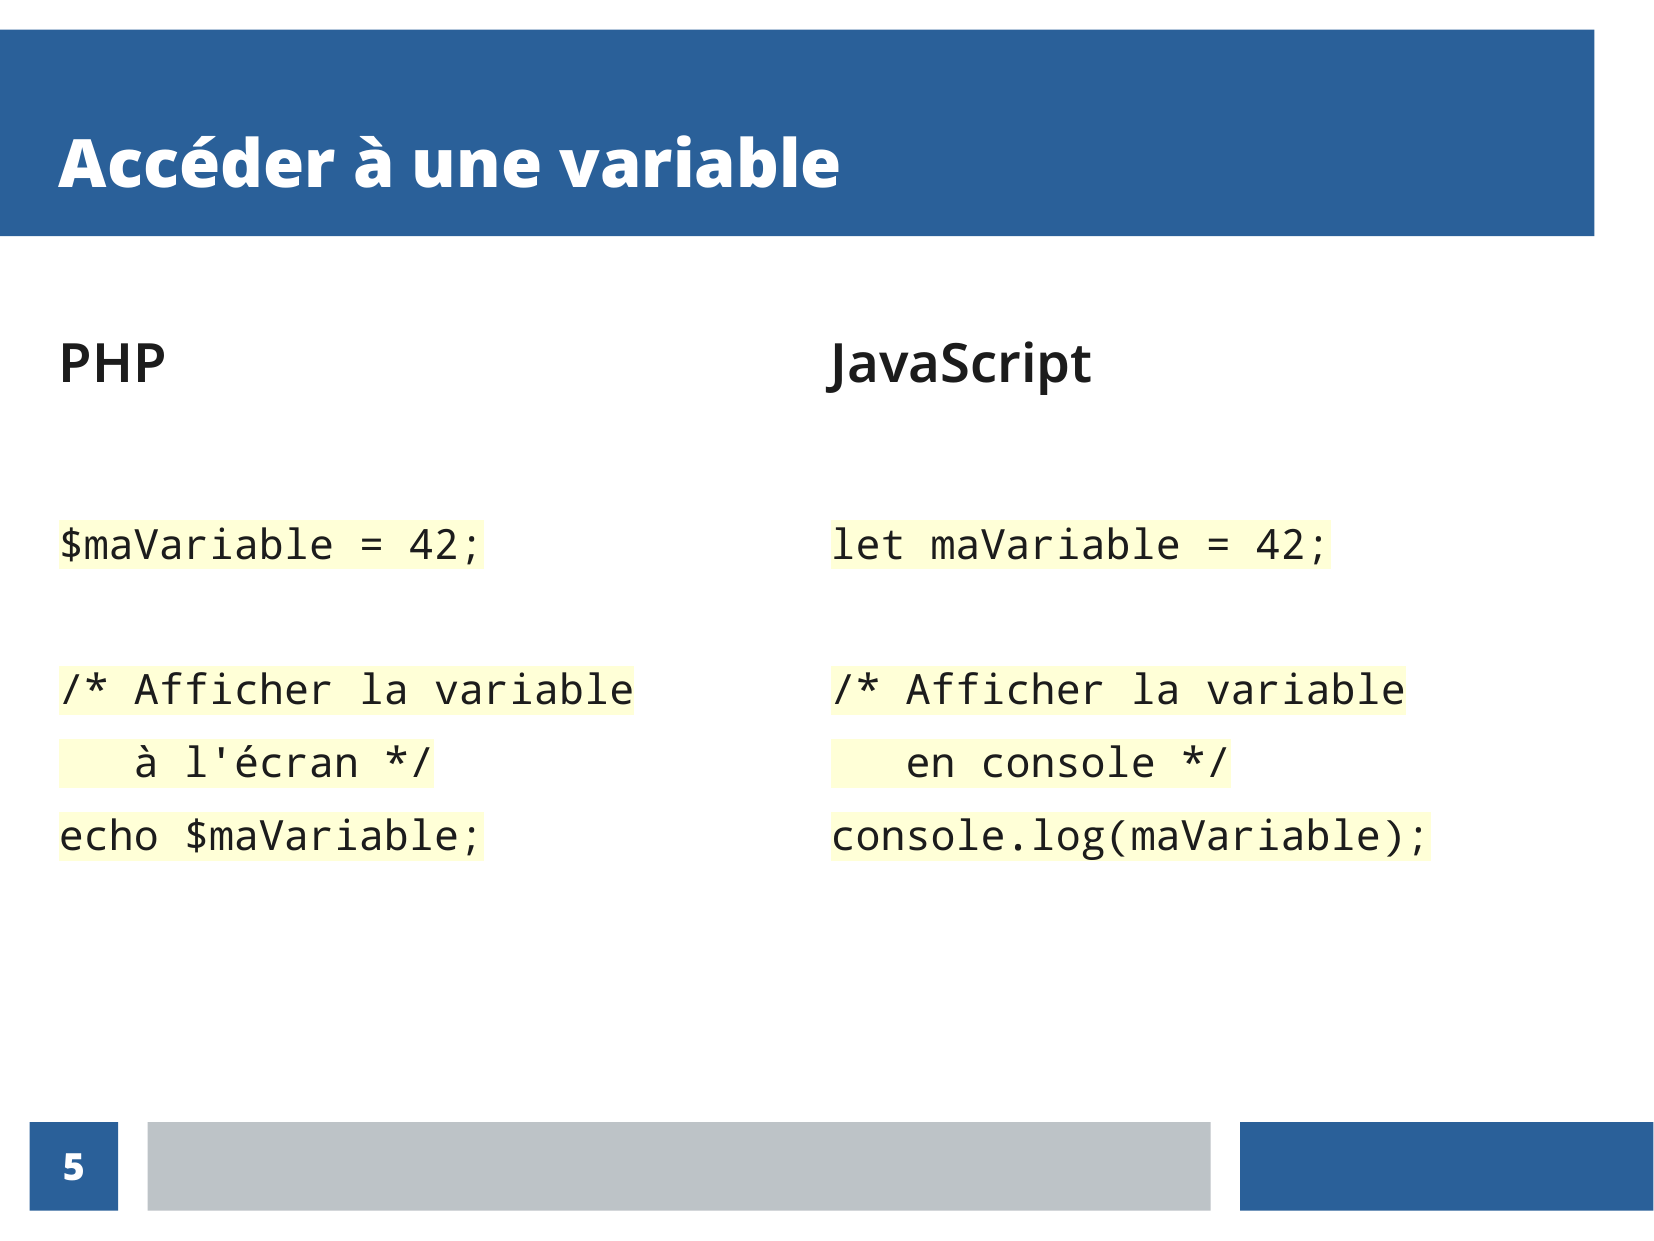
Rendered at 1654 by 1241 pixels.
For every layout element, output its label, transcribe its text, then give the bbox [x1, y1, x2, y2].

title Accéder à une variable [59, 59, 1595, 207]
list PHP $maVariable = 42; /* Afficher la variable à l'écran */ echo $maVariable; [59, 324, 794, 1093]
list JavaScript let maVariable = 42; /* Afficher la variable en console */ console.log(maVariable); [830, 324, 1566, 1093]
